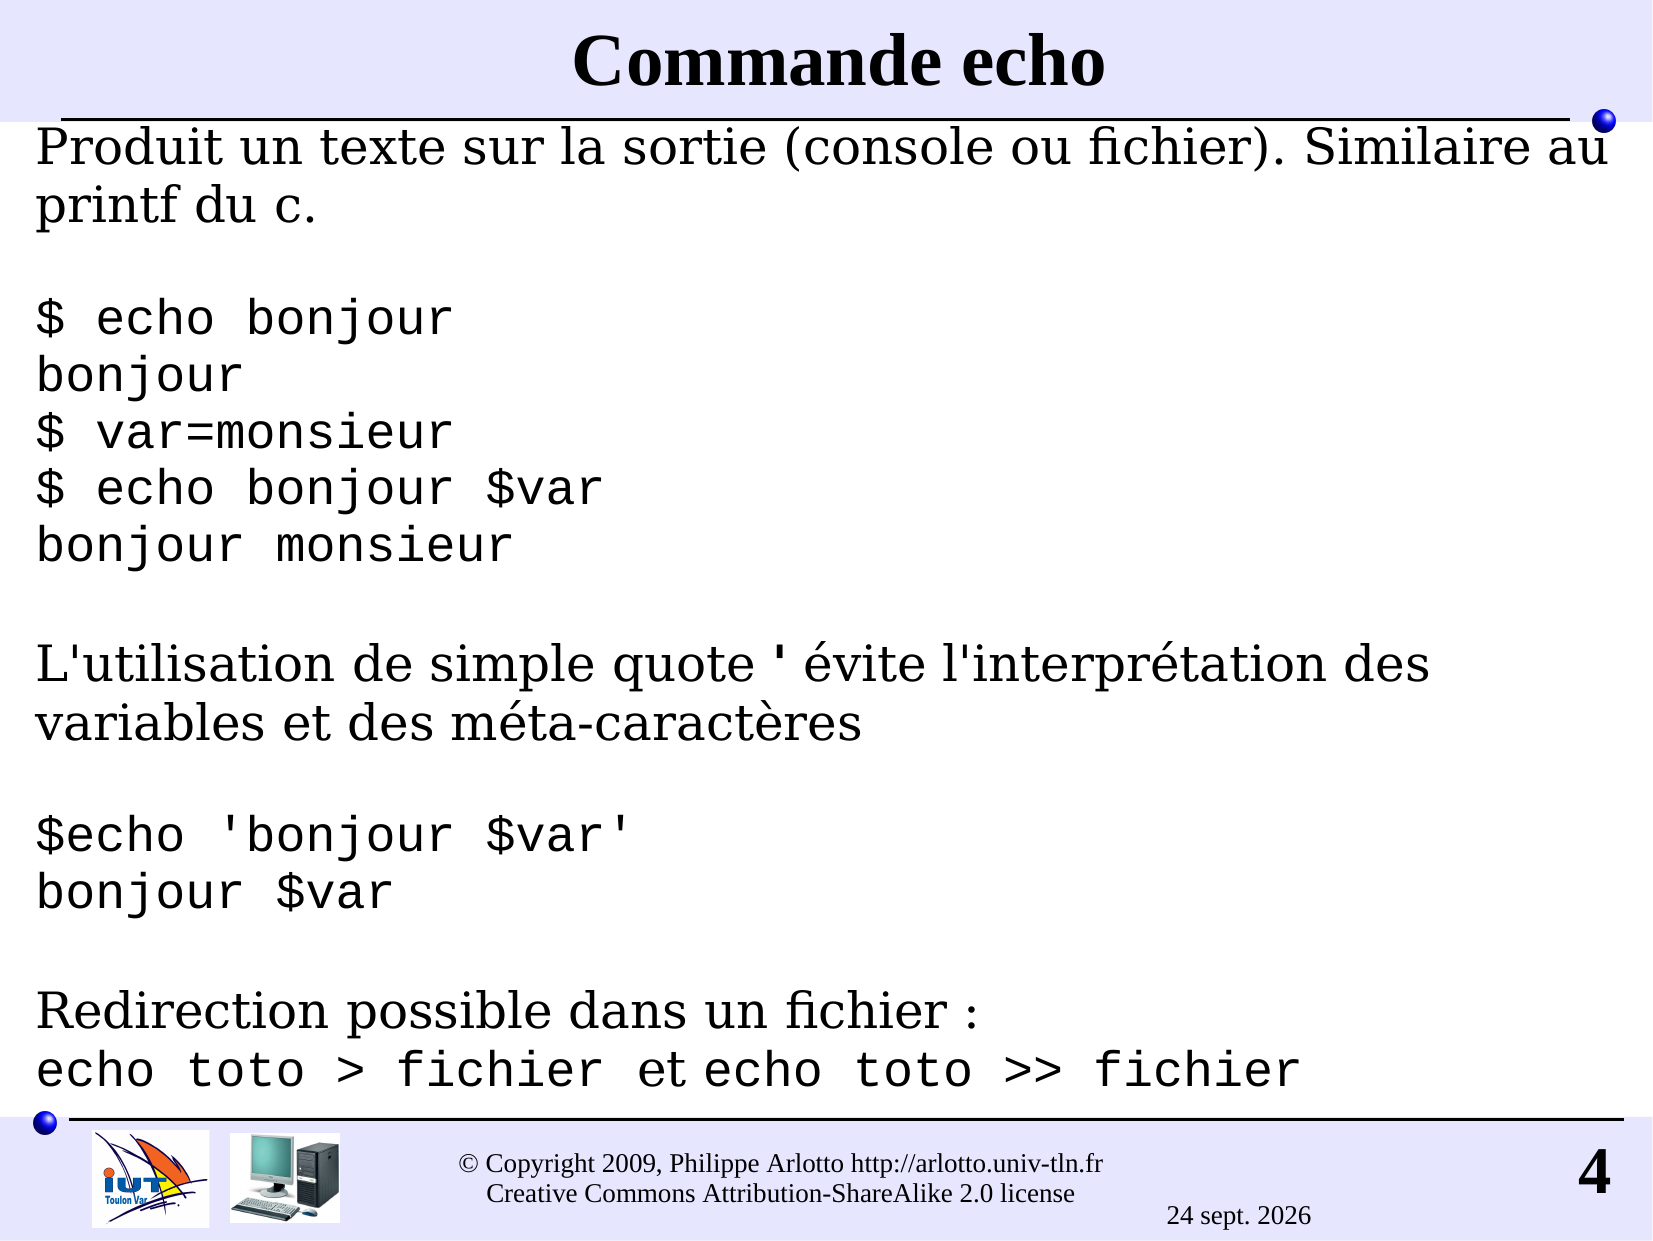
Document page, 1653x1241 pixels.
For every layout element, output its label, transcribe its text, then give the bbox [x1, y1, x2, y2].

title Commande echo [95, 11, 1585, 110]
text_box Produit un texte sur la sortie (console ou fichier). Similaire au printf du c. $ echo bonjour bonjour $ var=monsieur $ echo bonjour $var bonjour monsieur L'utilisation de simple quote ' évite l'interprétation des variables et des méta-caractères $echo 'bonjour $var' bonjour $var Redirection possible dans un fichier : echo toto > fichier et echo toto >> fichier [35, 118, 1625, 1102]
picture [230, 1133, 340, 1223]
